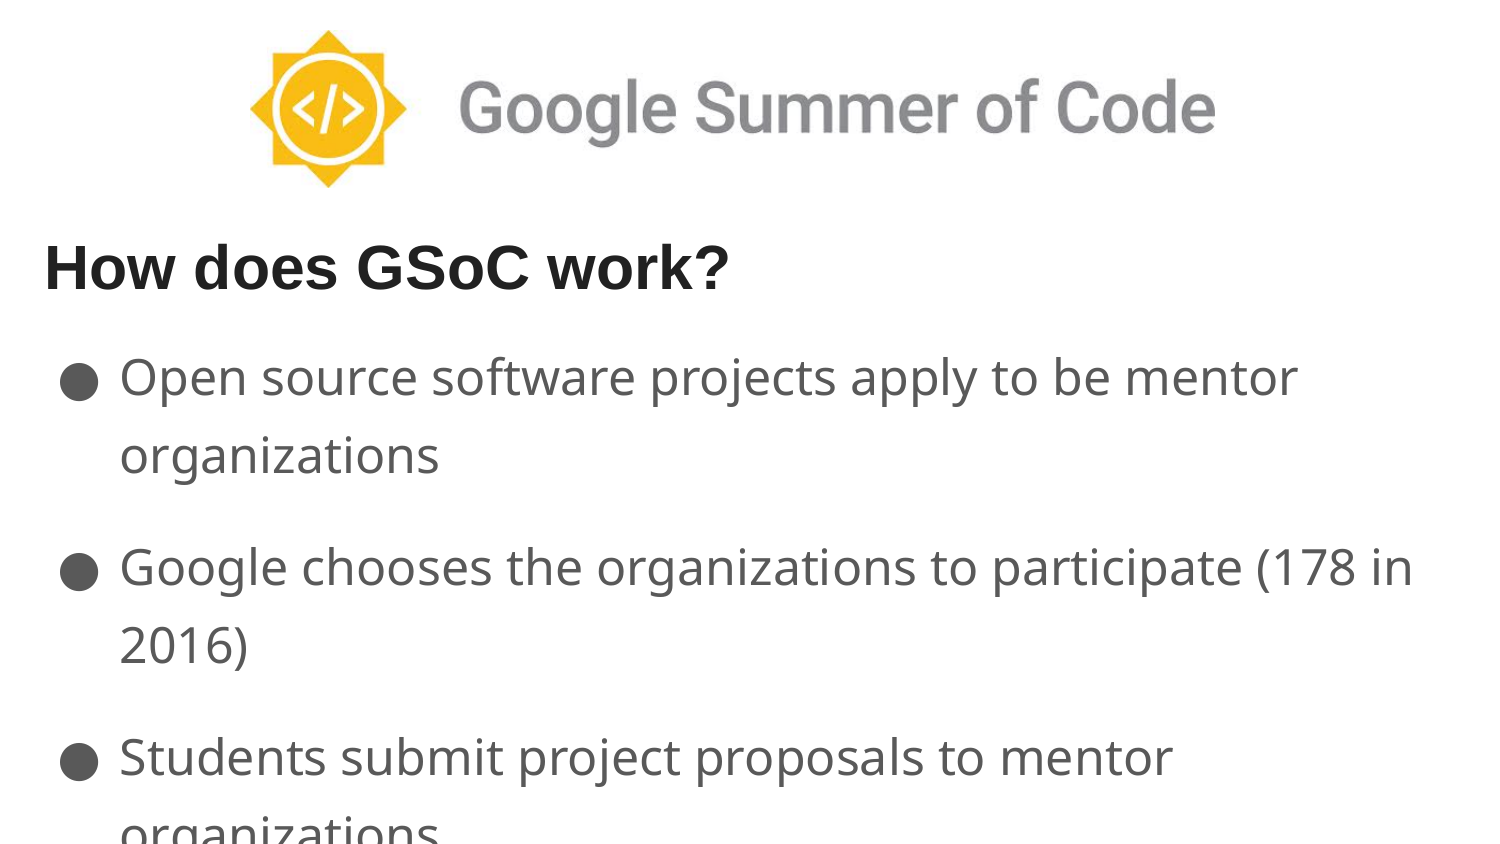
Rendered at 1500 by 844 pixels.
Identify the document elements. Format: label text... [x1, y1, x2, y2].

picture [250, 30, 1232, 188]
text_box How does GSoC work? Open source software projects apply to be mentor organizations Google chooses the organizations to participate (178 in 2016) Students submit project proposals to mentor organizations [30, 214, 1471, 771]
